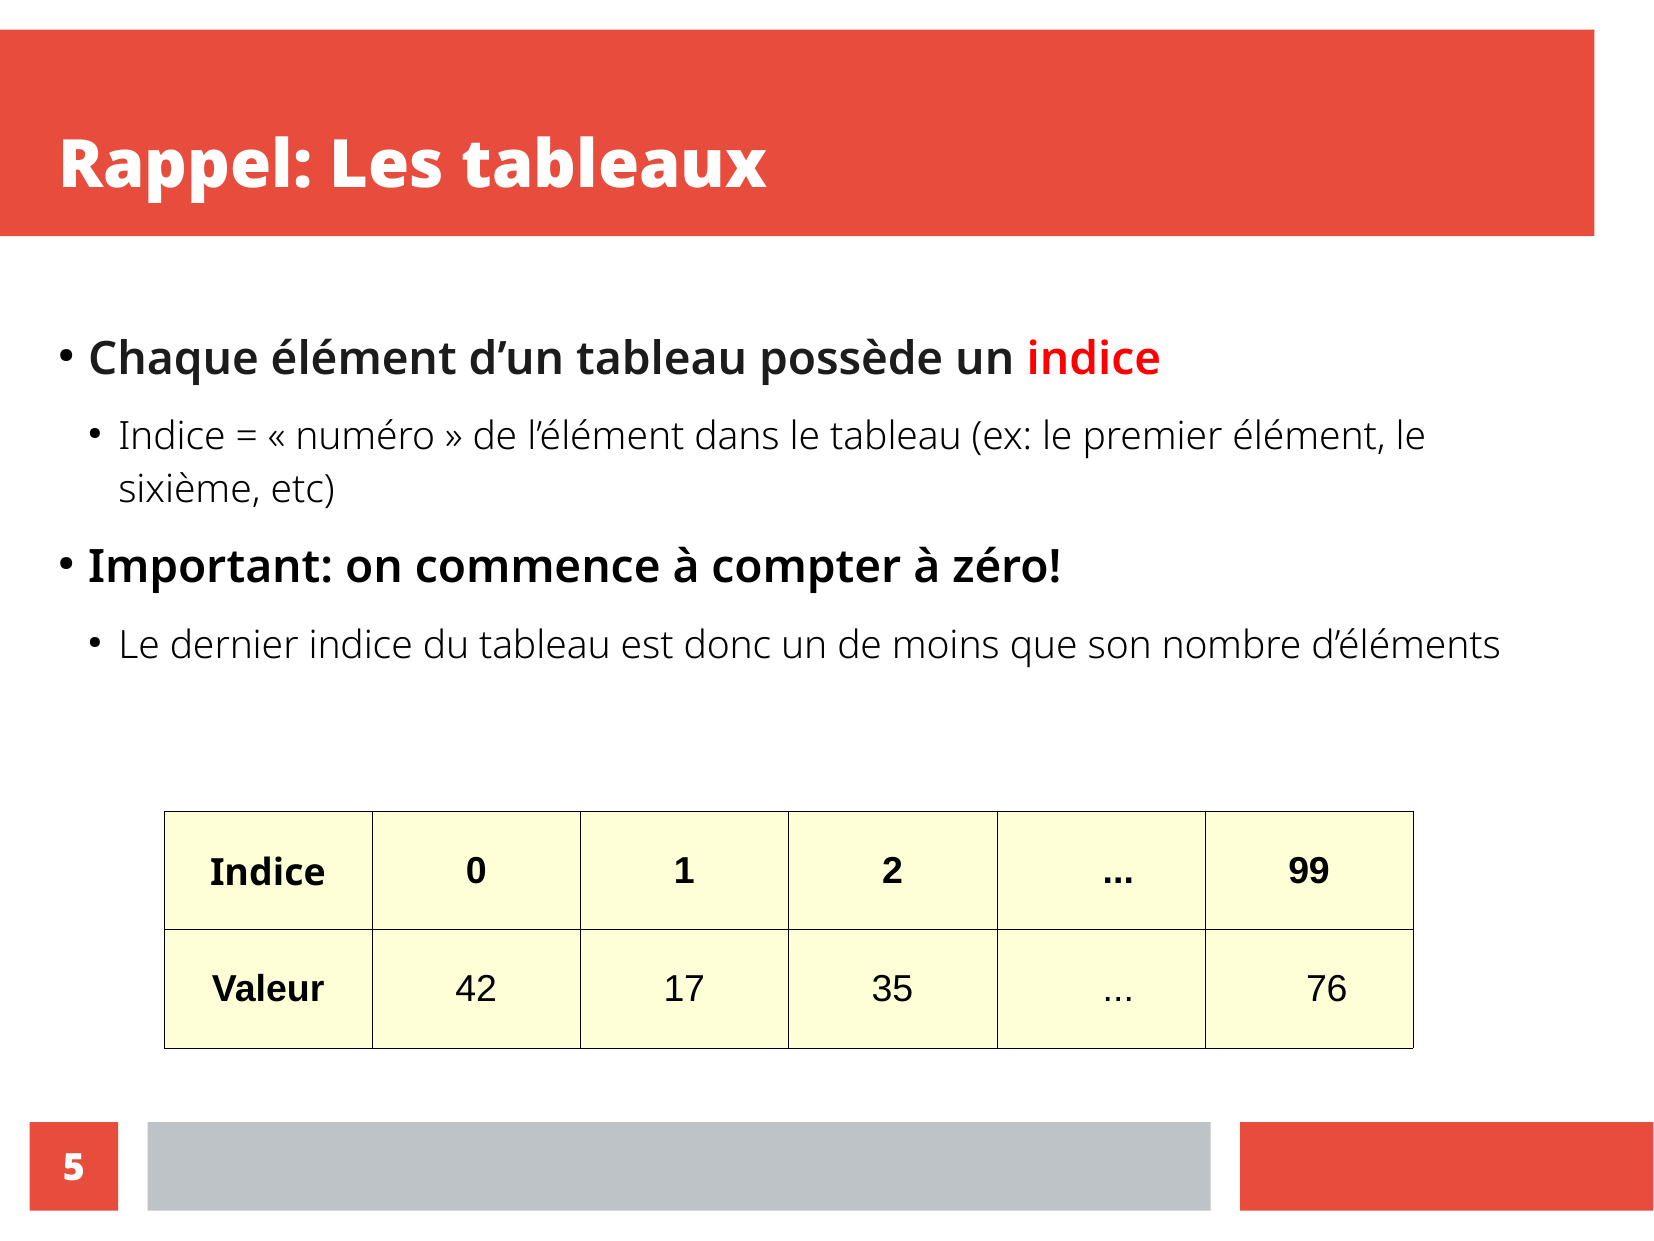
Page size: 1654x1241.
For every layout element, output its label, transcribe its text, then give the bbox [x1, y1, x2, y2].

table_header ... [998, 812, 1205, 929]
table_header 2 [789, 812, 997, 929]
table_cell 17 [581, 930, 788, 1048]
table_cell 42 [373, 930, 580, 1048]
table_cell Valeur [165, 930, 372, 1048]
list Chaque élément d’un tableau possède un indice Indice = « numéro » de l’élément dans le tableau (ex: le premier élément, le sixième, etc) Important: on commence à compter à zéro! Le dernier indice du tableau est donc un de moins que son nombre d’éléments [58, 324, 1564, 709]
table_header 1 [581, 812, 788, 929]
title Rappel: Les tableaux [58, 59, 1594, 207]
table_cell ... [998, 930, 1205, 1048]
table_header 99 [1206, 812, 1413, 929]
table_header 0 [373, 812, 580, 929]
table_header Indice [165, 812, 372, 929]
table_cell 35 [789, 930, 997, 1048]
table_cell 76 [1206, 930, 1413, 1048]
